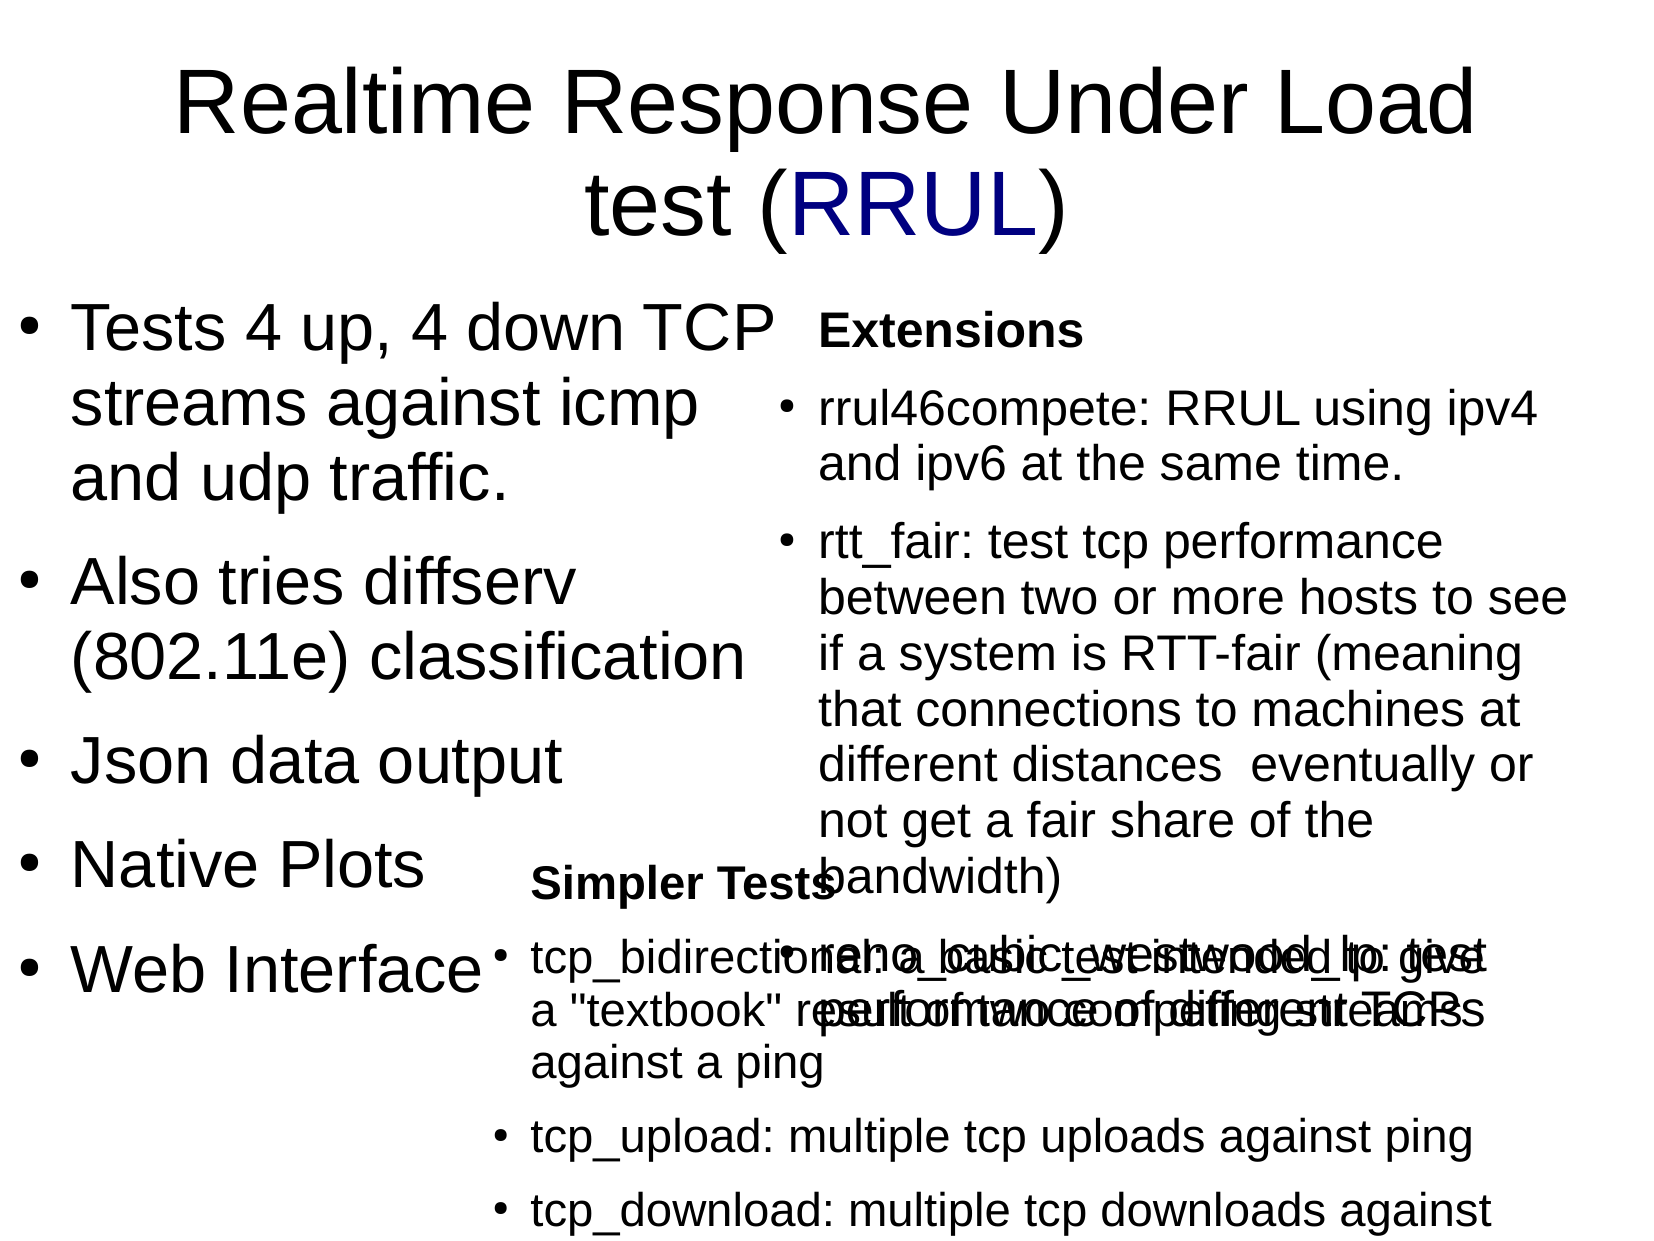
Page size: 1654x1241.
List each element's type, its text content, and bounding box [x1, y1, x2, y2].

title Realtime Response Under Load test (RRUL) [82, 49, 1571, 257]
list Simpler Tests tcp_bidirectional: a basic test intended to give a "textbook" result of two competing streams against a ping tcp_upload: multiple tcp uploads against ping tcp_download: multiple tcp downloads against ping [480, 856, 1516, 1241]
list Extensions rrul46compete: RRUL using ipv4 and ipv6 at the same time. rtt_fair: test tcp performance between two or more hosts to see if a system is RTT-fair (meaning that connections to machines at different distances eventually or not get a fair share of the bandwidth) reno_cubic_westwood_lp: test performance of different TCPs [765, 301, 1591, 1051]
list Tests 4 up, 4 down TCP streams against icmp and udp traffic. Also tries diffserv (802.11e) classification Json data output Native Plots Web Interface [0, 290, 793, 1241]
